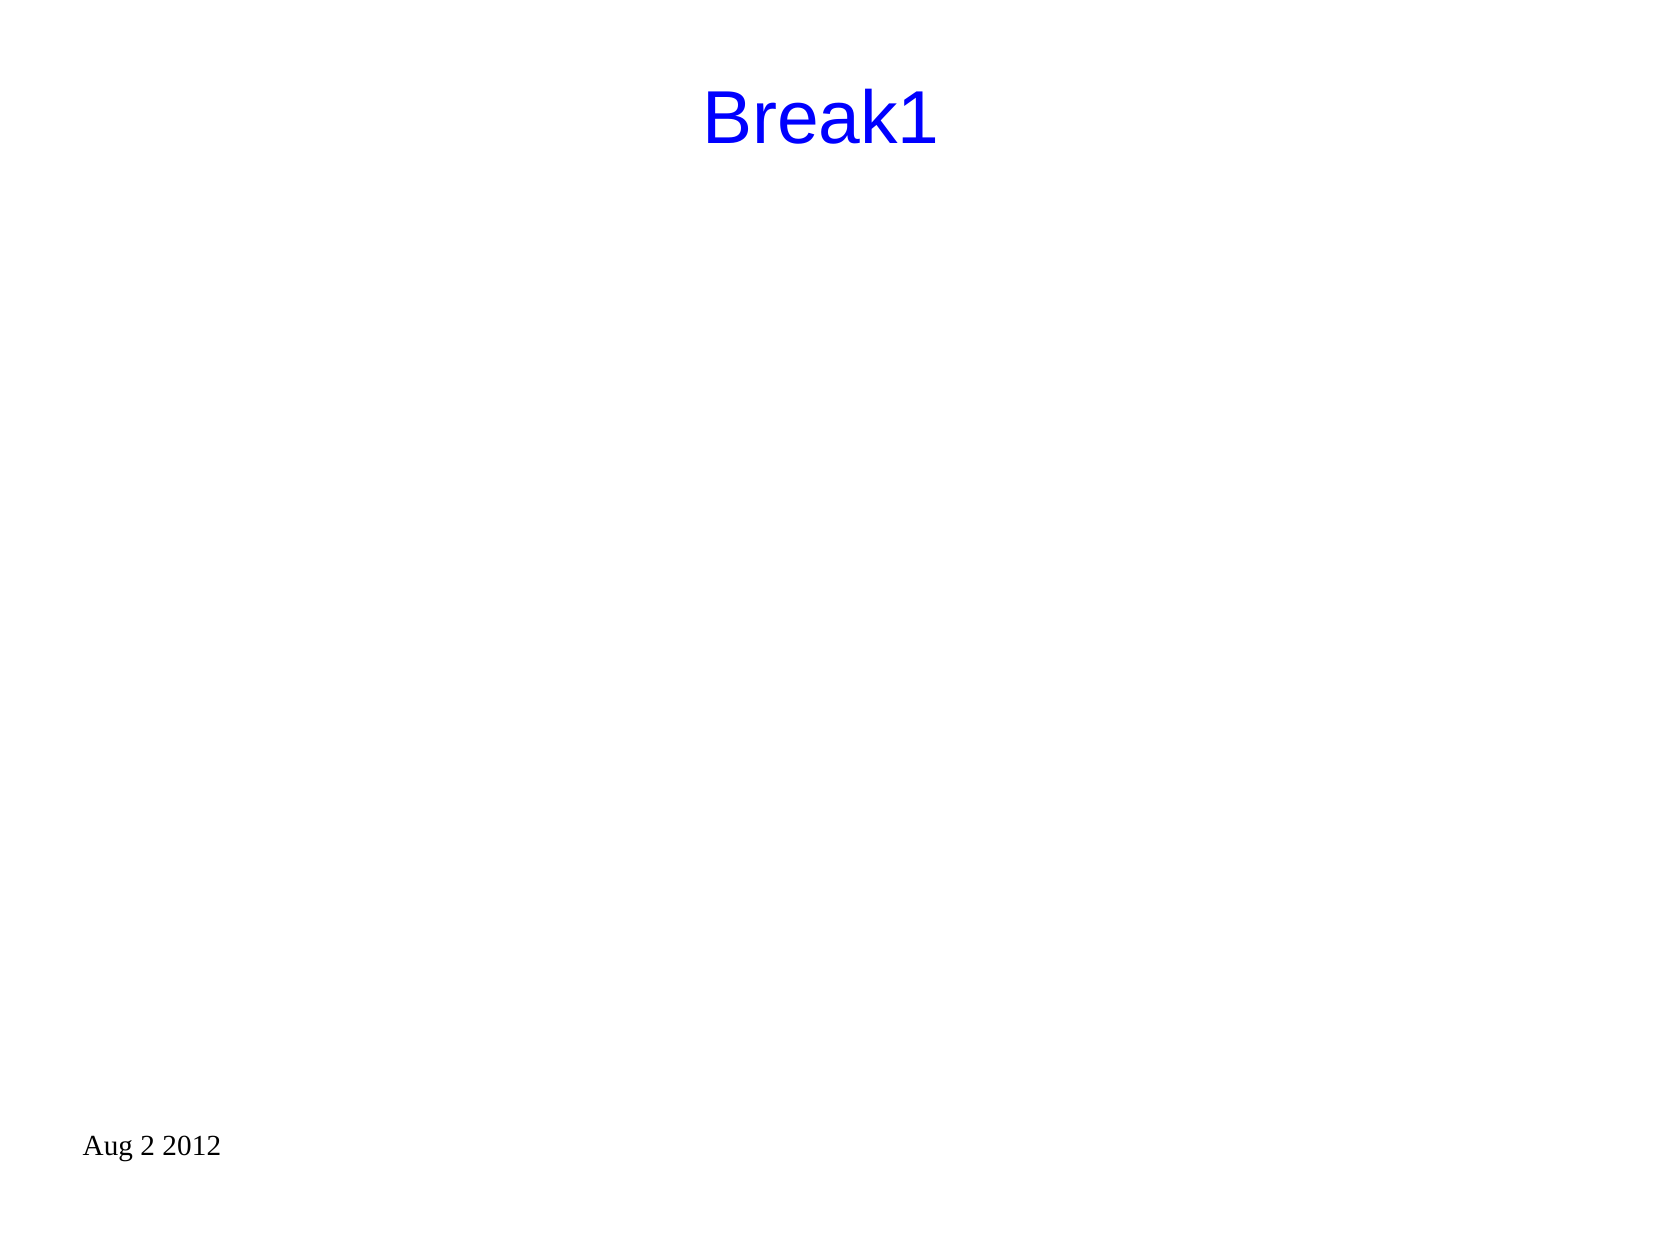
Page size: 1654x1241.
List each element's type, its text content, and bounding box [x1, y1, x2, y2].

title Break1 [76, 58, 1565, 178]
